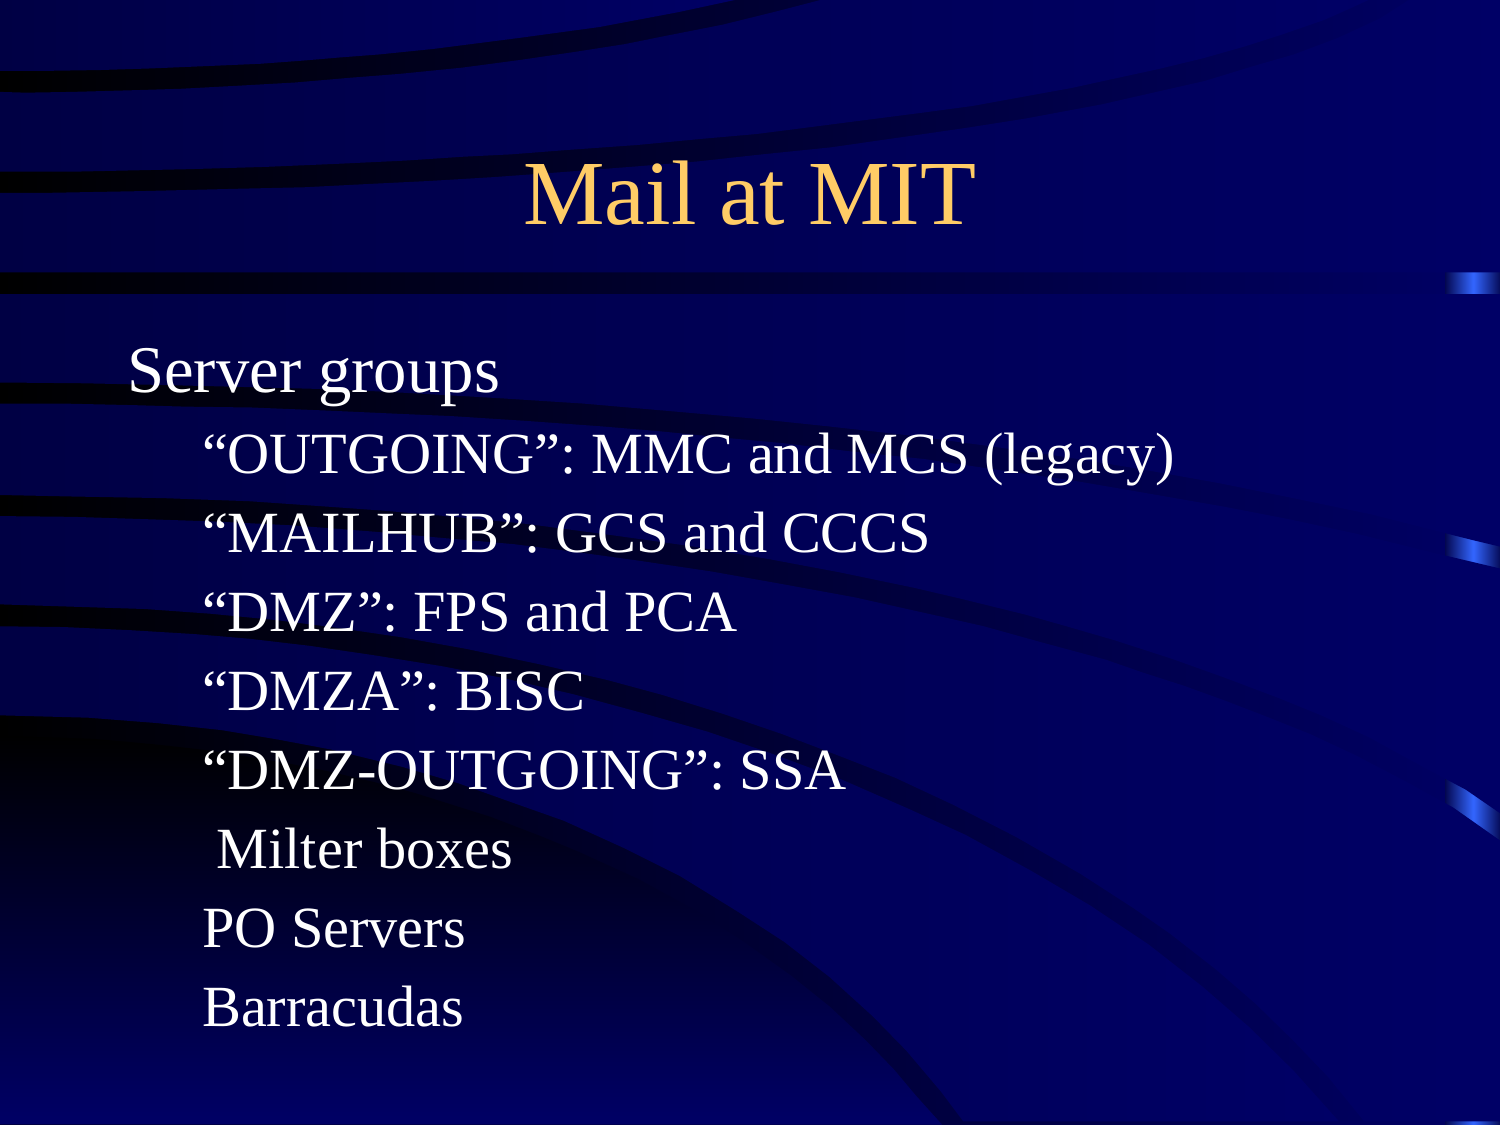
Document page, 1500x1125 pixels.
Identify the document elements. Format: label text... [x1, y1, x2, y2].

list Server groups “OUTGOING”: MMC and MCS (legacy) “MAILHUB”: GCS and CCCS “DMZ”: FPS and PCA “DMZA”: BISC “DMZ-OUTGOING”: SSA Milter boxes PO Servers Barracudas [112, 324, 1388, 1048]
title Mail at MIT [112, 99, 1388, 288]
